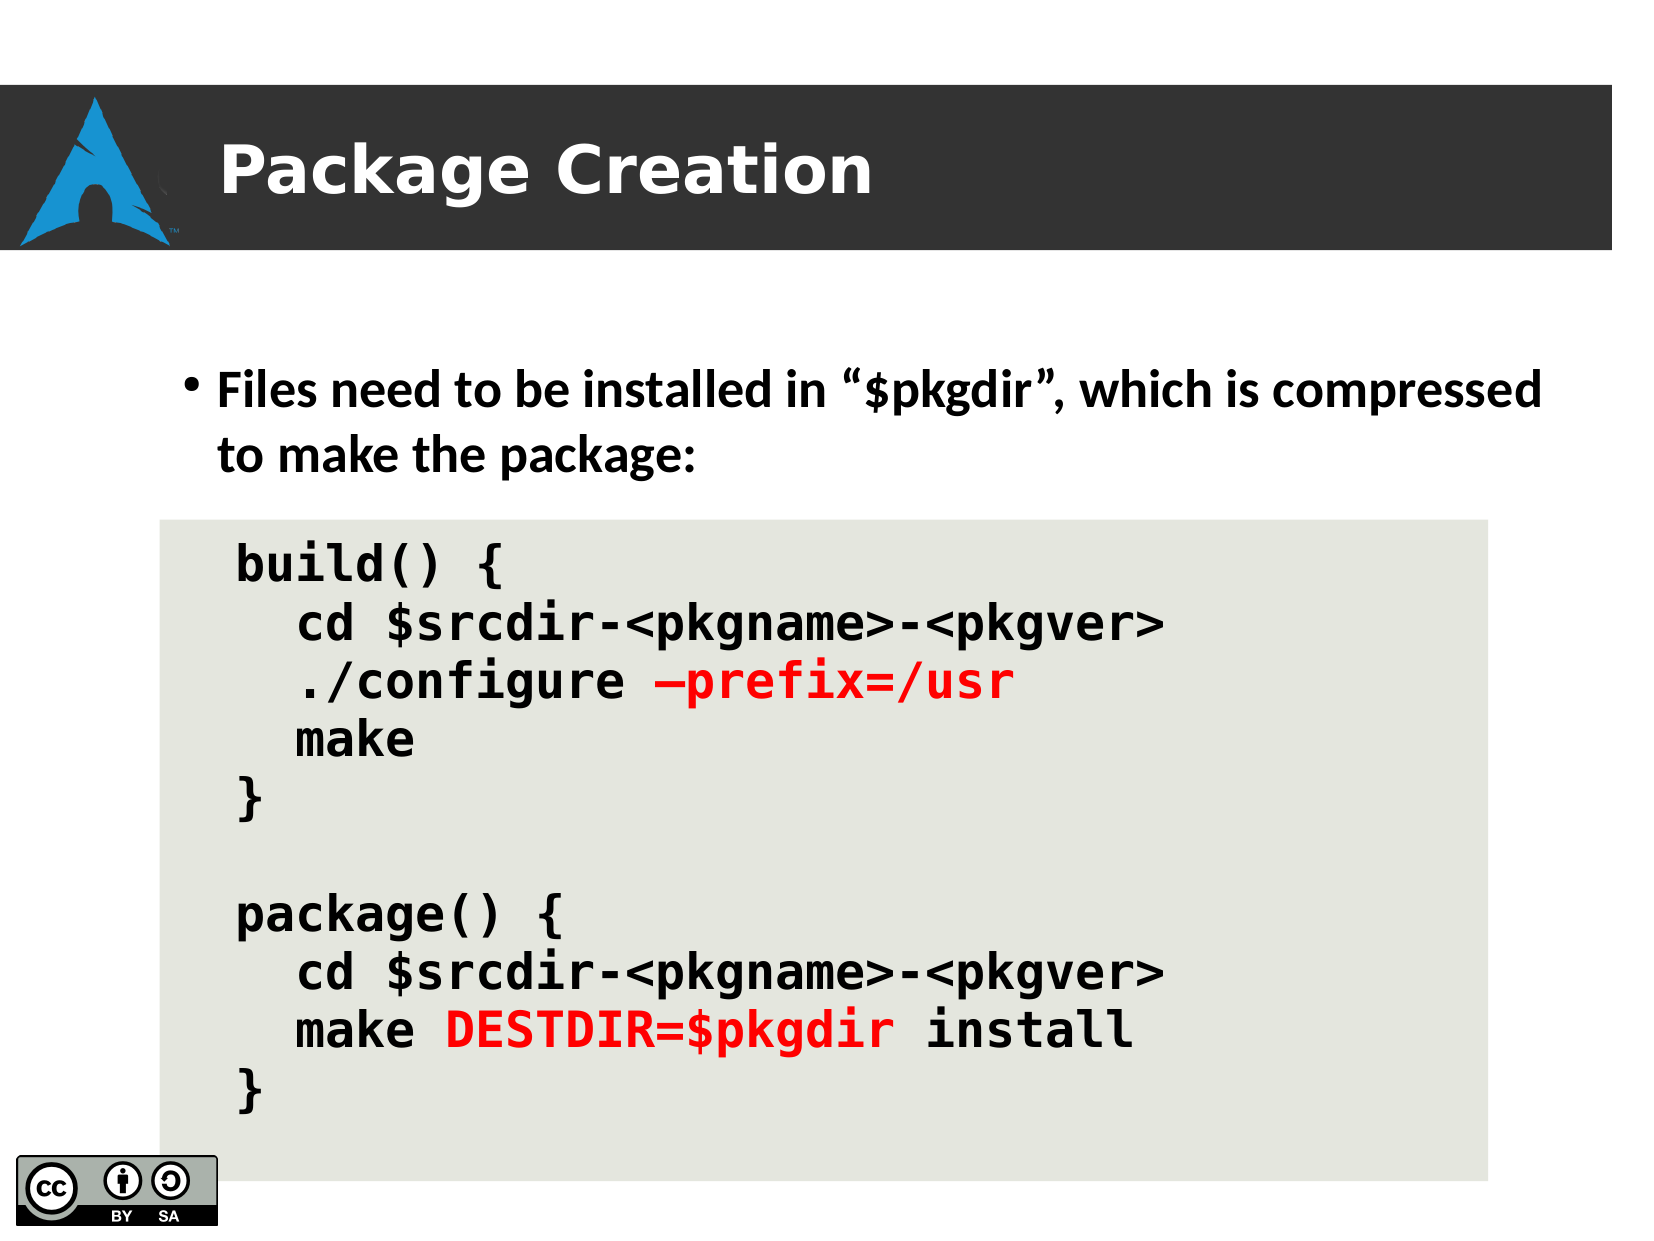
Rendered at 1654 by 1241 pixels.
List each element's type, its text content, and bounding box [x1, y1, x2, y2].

text_box build() { cd $srcdir-<pkgname>-<pkgver> ./configure –prefix=/usr make } package() { cd $srcdir-<pkgname>-<pkgver> make DESTDIR=$pkgdir install } [220, 528, 1426, 1126]
text_box Files need to be installed in “$pkgdir”, which is compressed to make the package: [167, 345, 1612, 1134]
text_box Package Creation [188, 84, 1612, 250]
picture [0, 81, 188, 260]
picture [16, 1155, 218, 1227]
text_box [159, 519, 1489, 1182]
